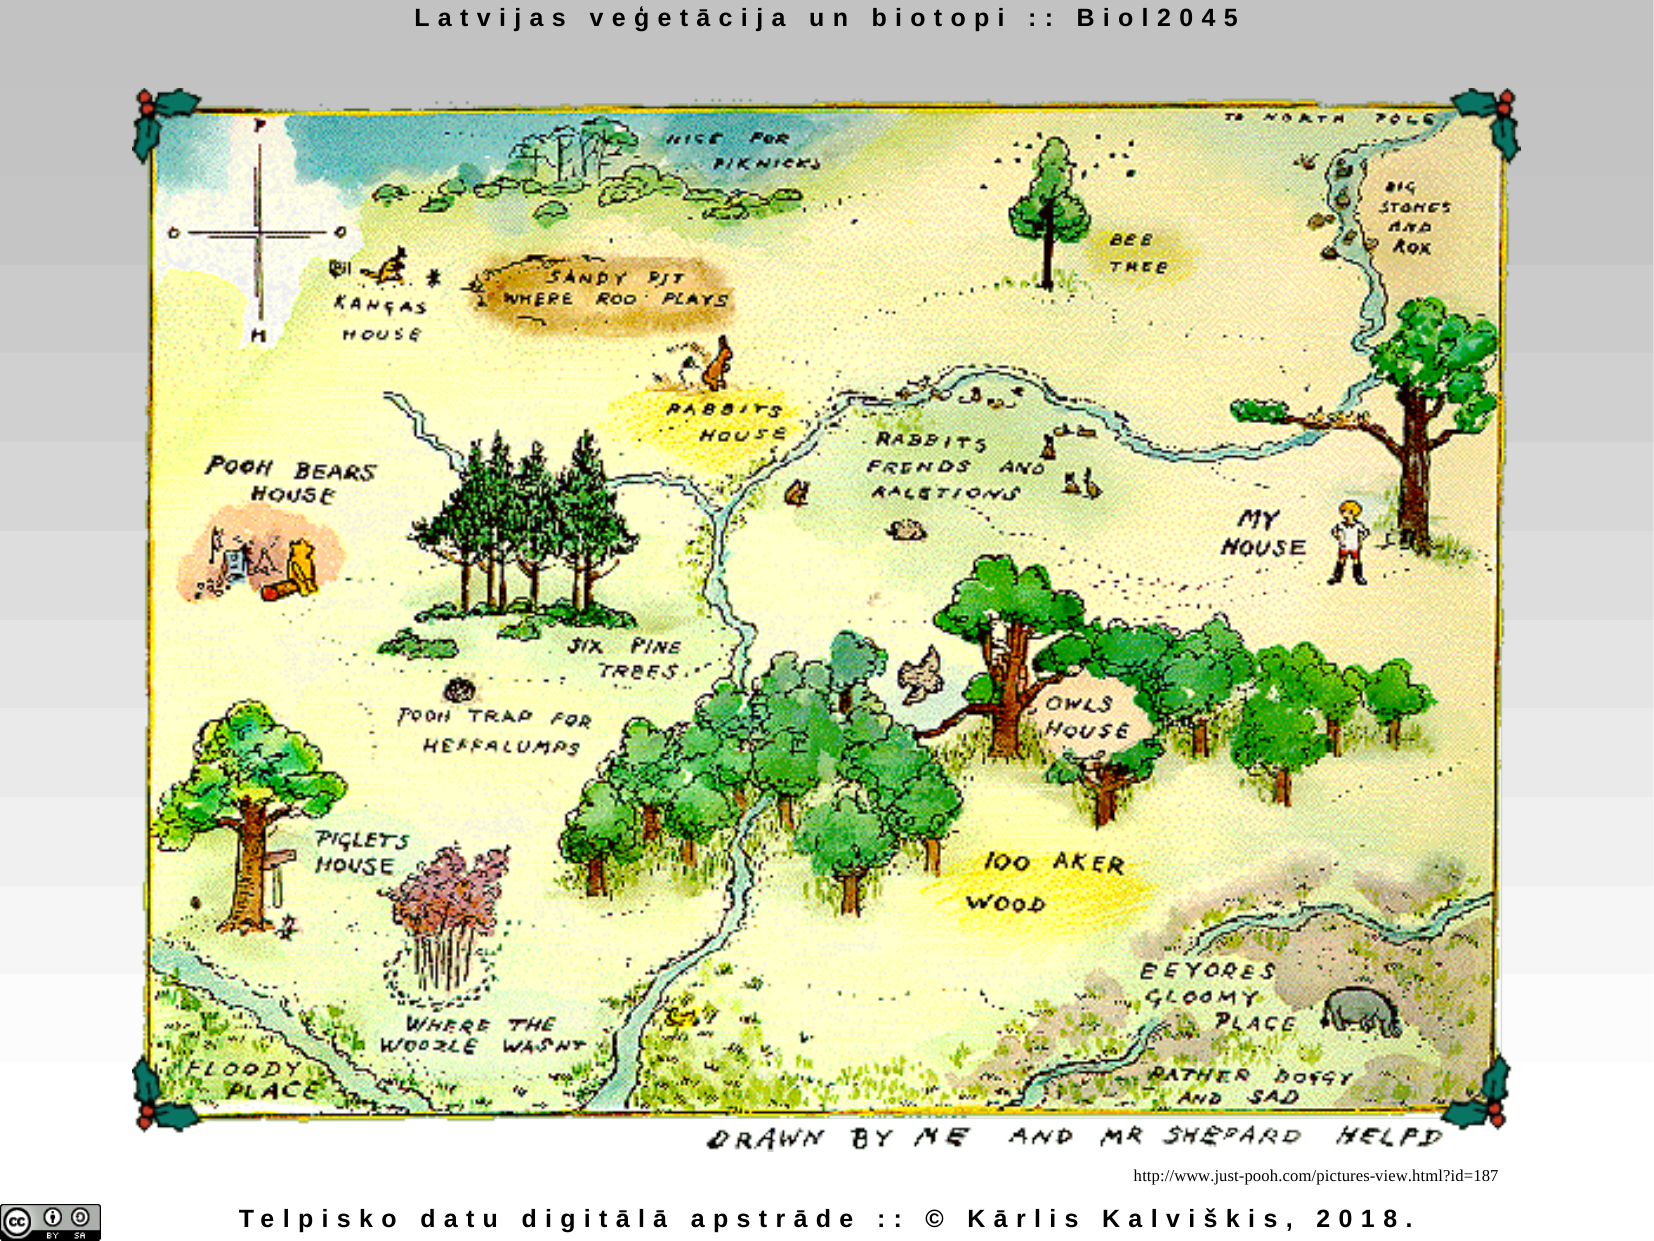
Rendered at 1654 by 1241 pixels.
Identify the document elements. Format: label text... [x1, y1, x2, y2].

text_box http://www.just-pooh.com/pictures-view.html?id=187 [1135, 1166, 1500, 1186]
picture [0, 0, 1654, 1241]
